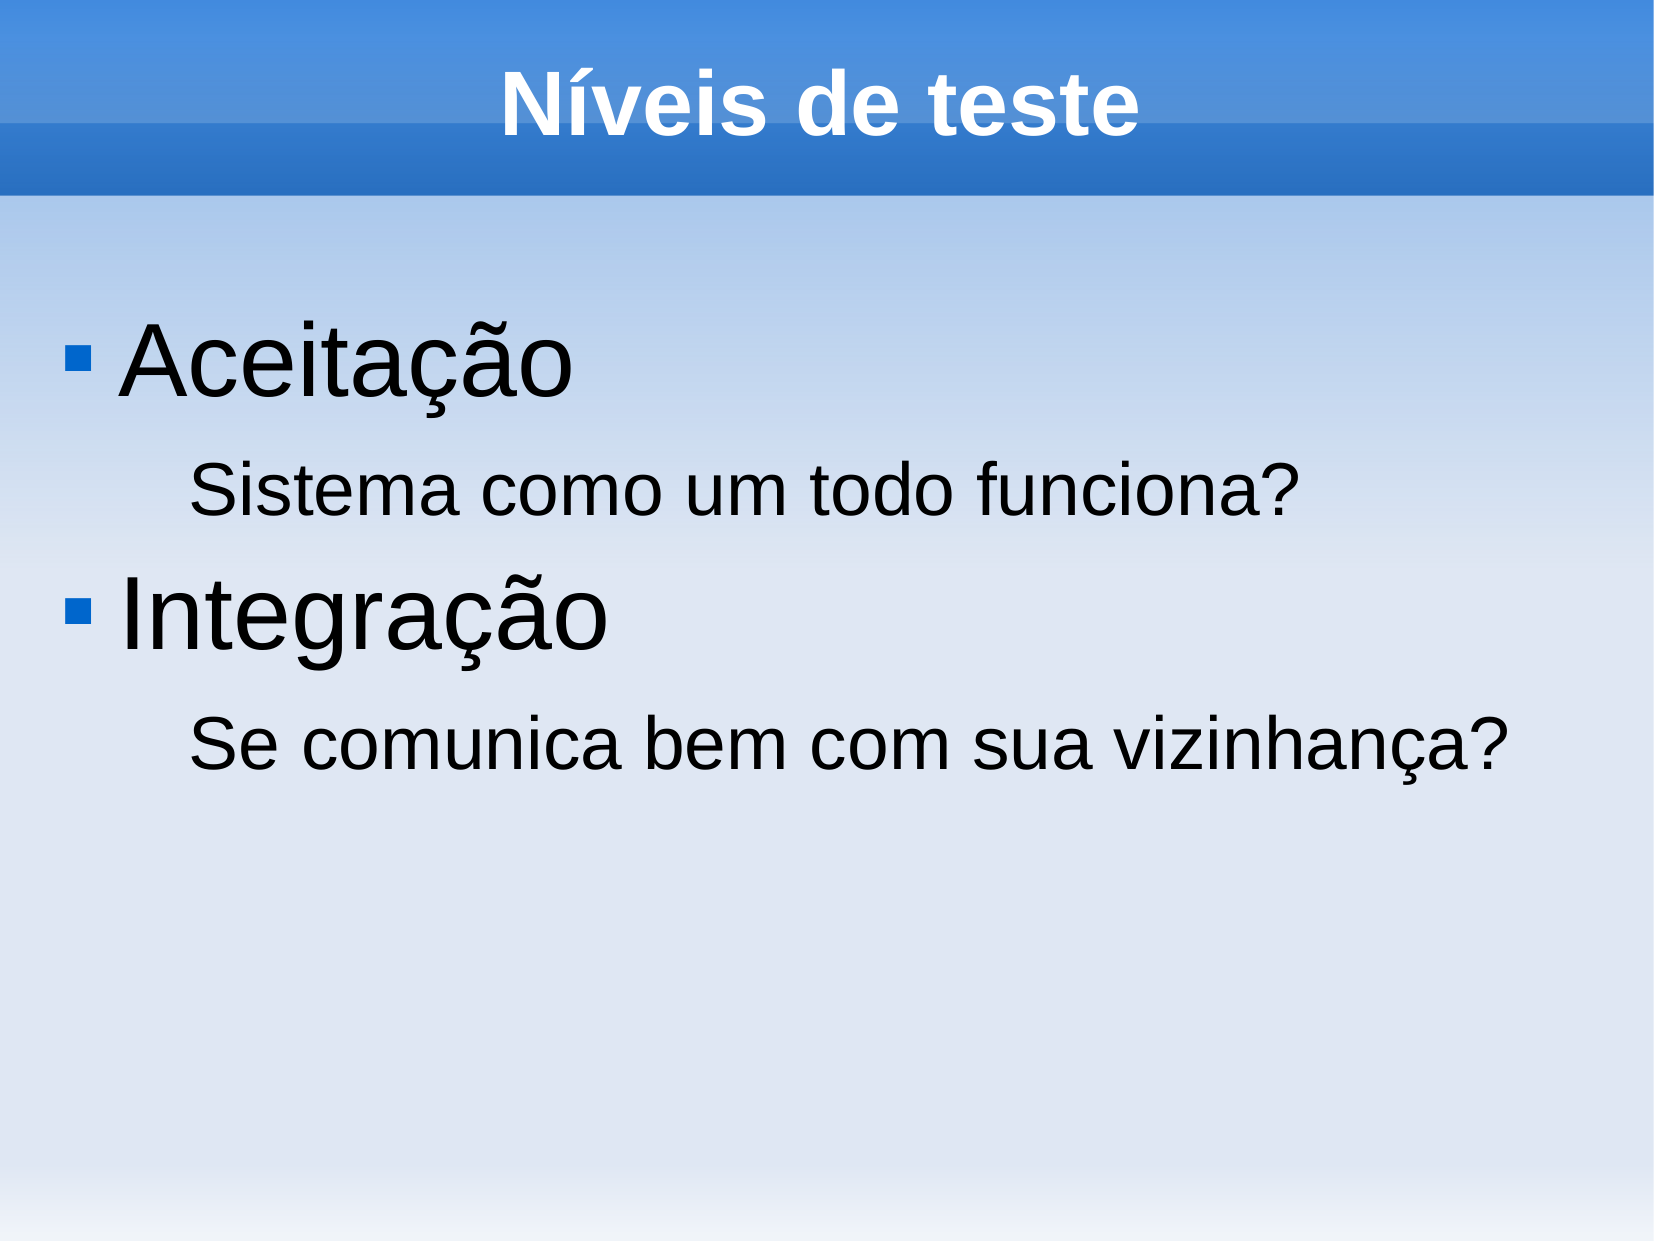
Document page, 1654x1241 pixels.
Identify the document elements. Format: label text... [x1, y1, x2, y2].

list Aceitação Sistema como um todo funciona? Integração Se comunica bem com sua vizinhança? [47, 302, 1595, 1093]
title Níveis de teste [76, 7, 1565, 200]
picture [0, 0, 1654, 1241]
